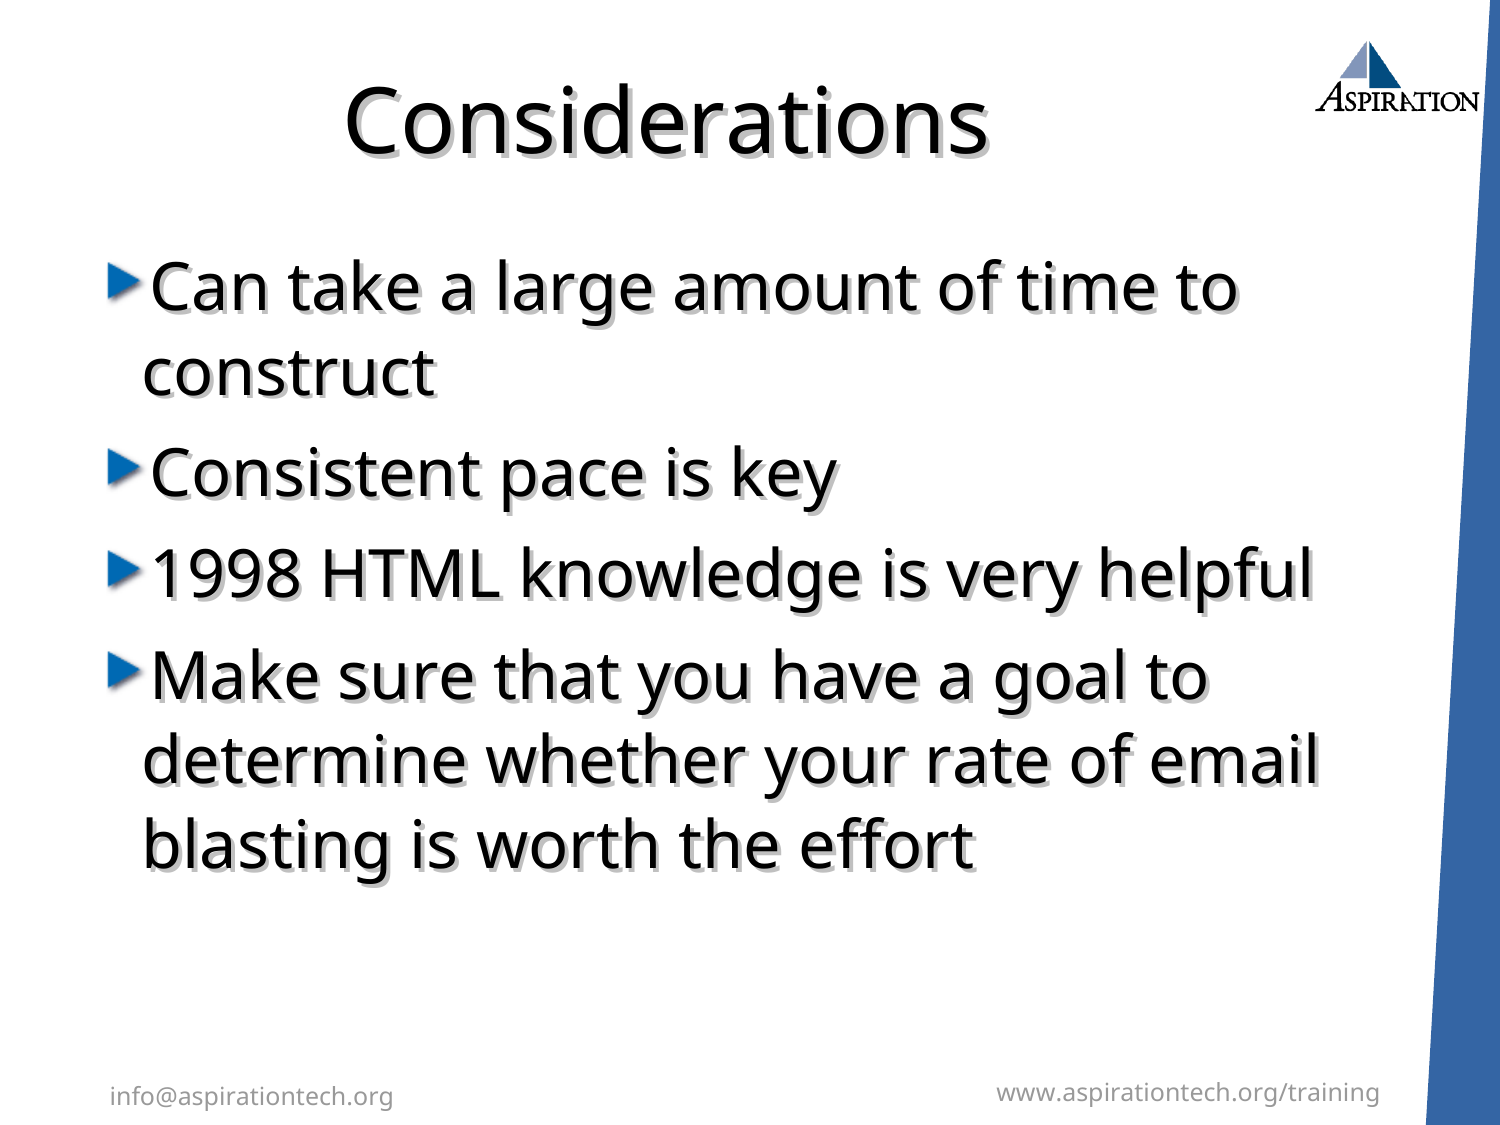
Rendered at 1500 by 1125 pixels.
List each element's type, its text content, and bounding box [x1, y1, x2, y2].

picture [1315, 41, 1480, 120]
title Considerations [49, 19, 1284, 206]
list Can take a large amount of time to construct Consistent pace is key 1998 HTML knowledge is very helpful Make sure that you have a goal to determine whether your rate of email blasting is worth the effort [49, 238, 1447, 892]
